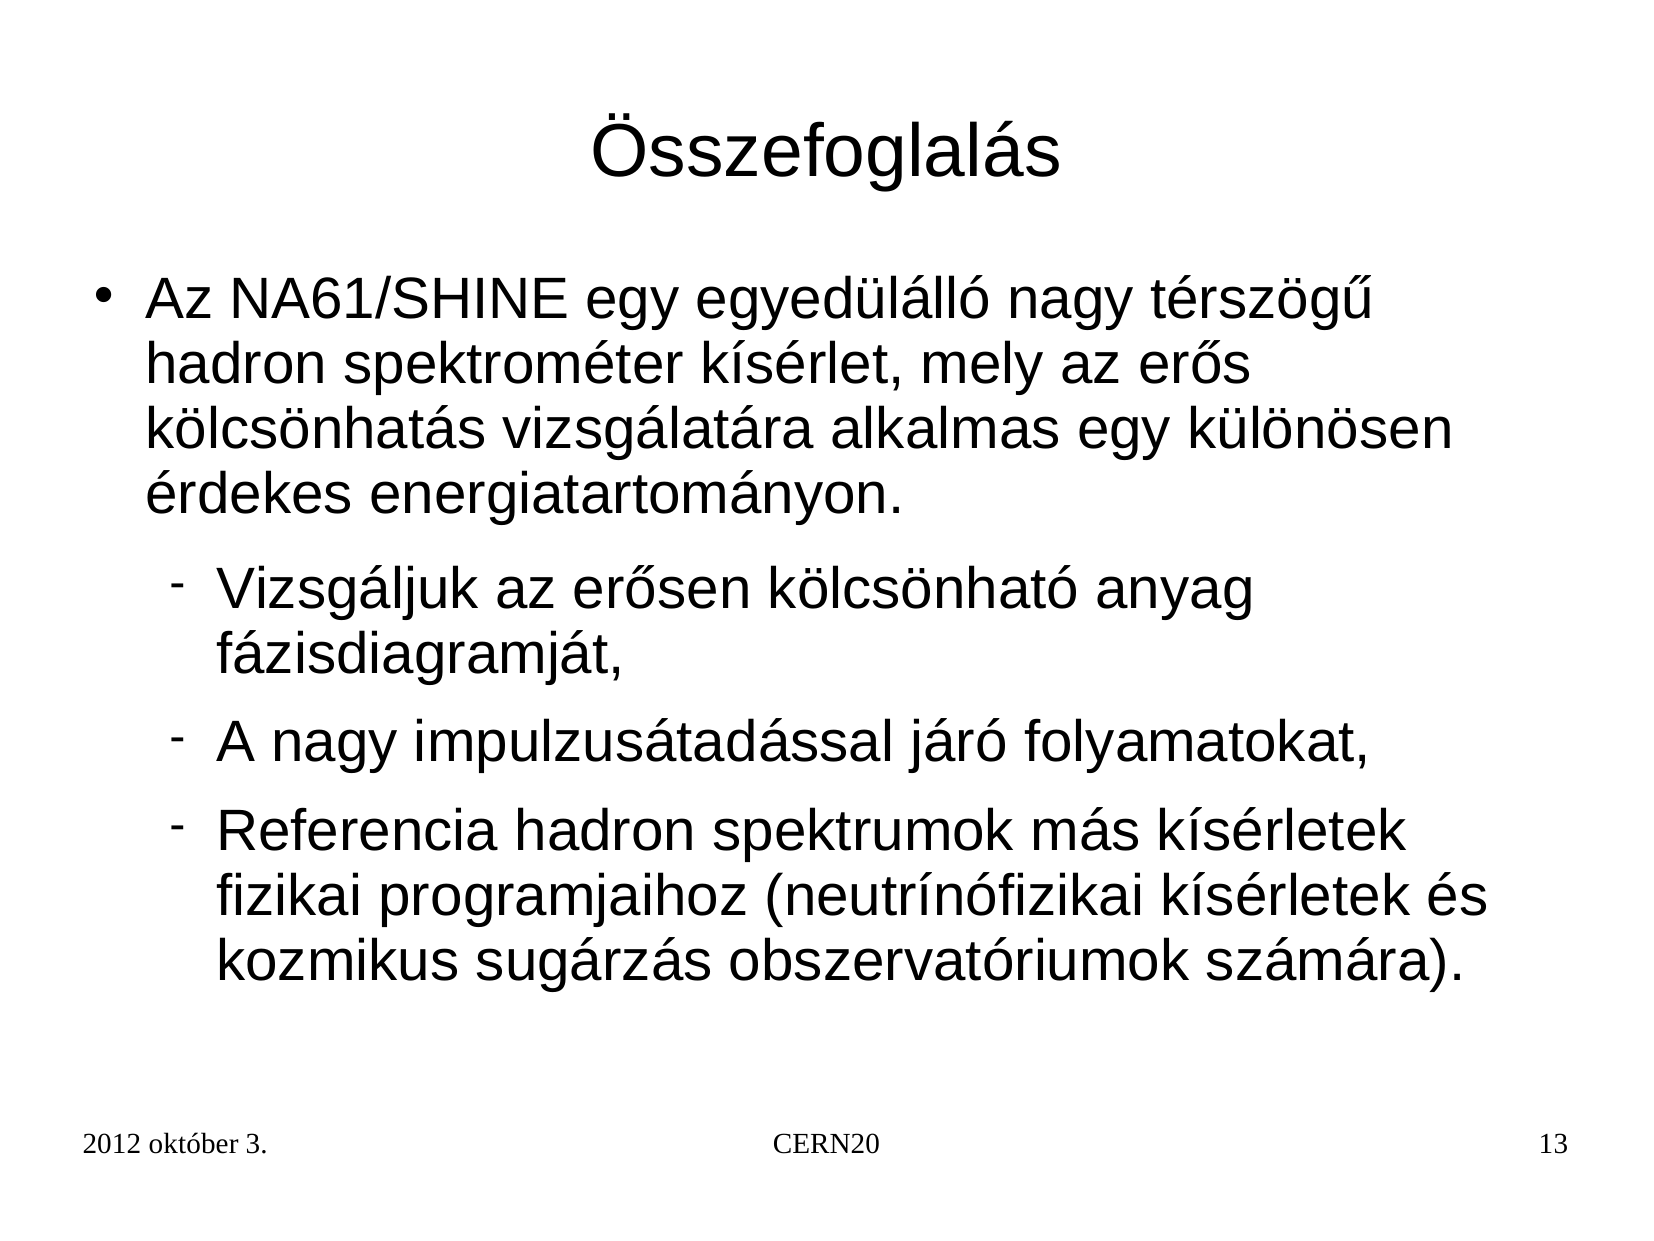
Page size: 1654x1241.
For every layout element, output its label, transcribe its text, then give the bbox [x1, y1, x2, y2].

list Az NA61/SHINE egy egyedülálló nagy térszögű hadron spektrométer kísérlet, mely az erős kölcsönhatás vizsgálatára alkalmas egy különösen érdekes energiatartományon. Vizsgáljuk az erősen kölcsönható anyag fázisdiagramját, A nagy impulzusátadással járó folyamatokat, Referencia hadron spektrumok más kísérletek fizikai programjaihoz (neutrínófizikai kísérletek és kozmikus sugárzás obszervatóriumok számára). [76, 265, 1565, 1093]
title Összefoglalás [82, 56, 1571, 251]
